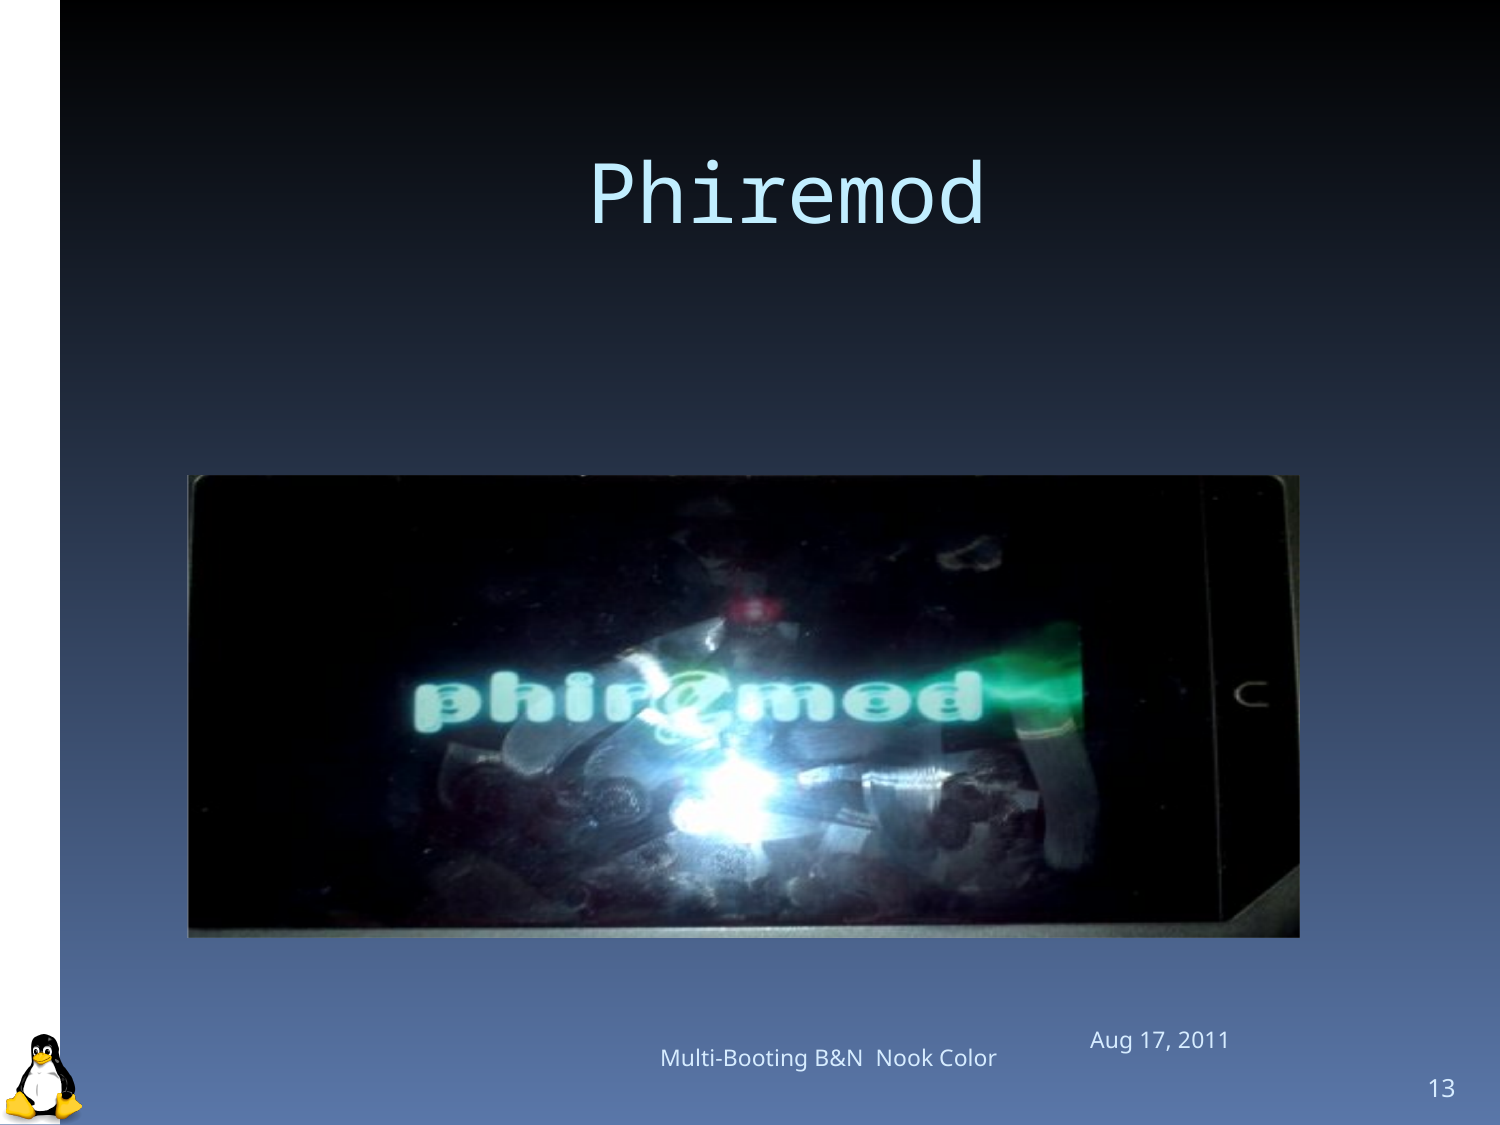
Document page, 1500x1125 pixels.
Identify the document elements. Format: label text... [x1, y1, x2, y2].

picture [0, 1034, 82, 1125]
title Phiremod [149, 84, 1425, 299]
picture [187, 475, 1300, 938]
